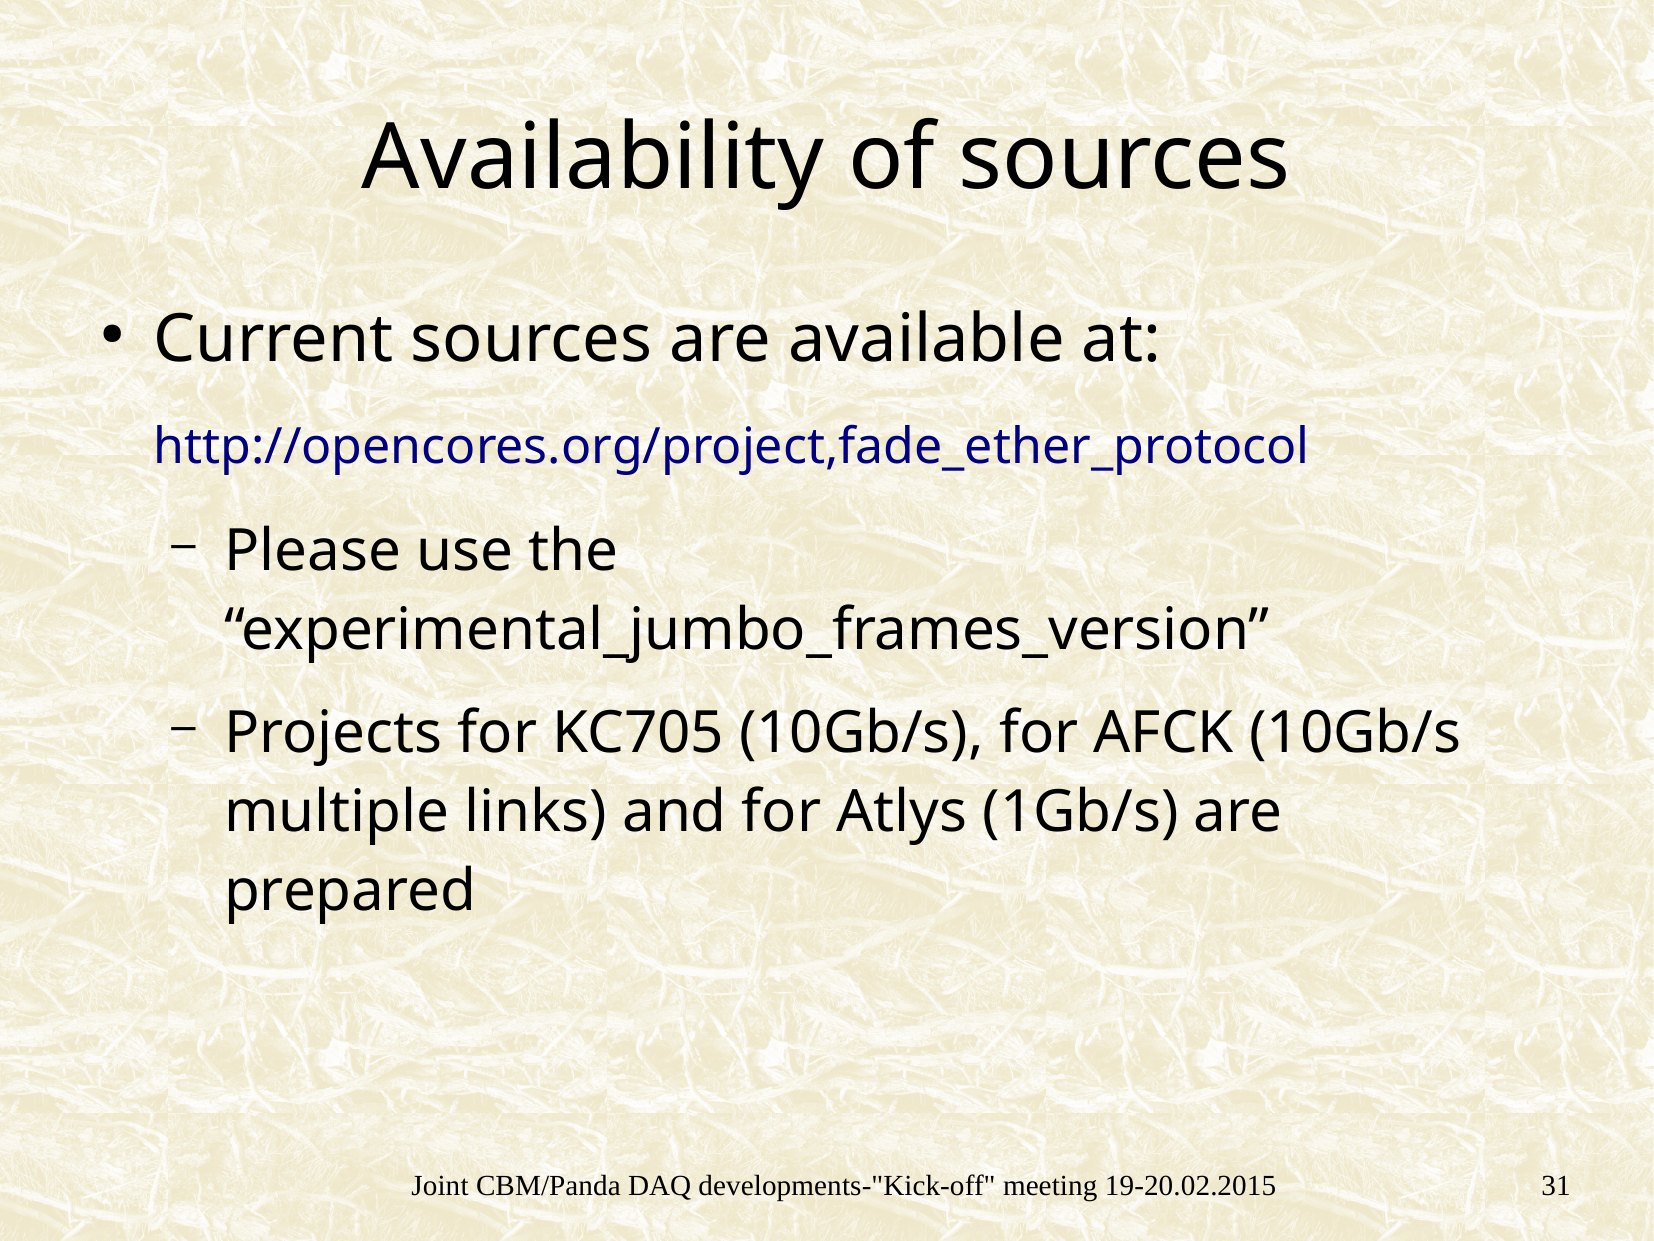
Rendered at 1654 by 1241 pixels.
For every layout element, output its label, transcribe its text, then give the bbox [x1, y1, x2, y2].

list Current sources are available at: http://opencores.org/project,fade_ether_protocol Please use the “experimental_jumbo_frames_version” Projects for KC705 (10Gb/s), for AFCK (10Gb/s multiple links) and for Atlys (1Gb/s) are prepared [82, 290, 1538, 1010]
picture [0, 0, 1654, 1241]
title Availability of sources [82, 49, 1571, 257]
